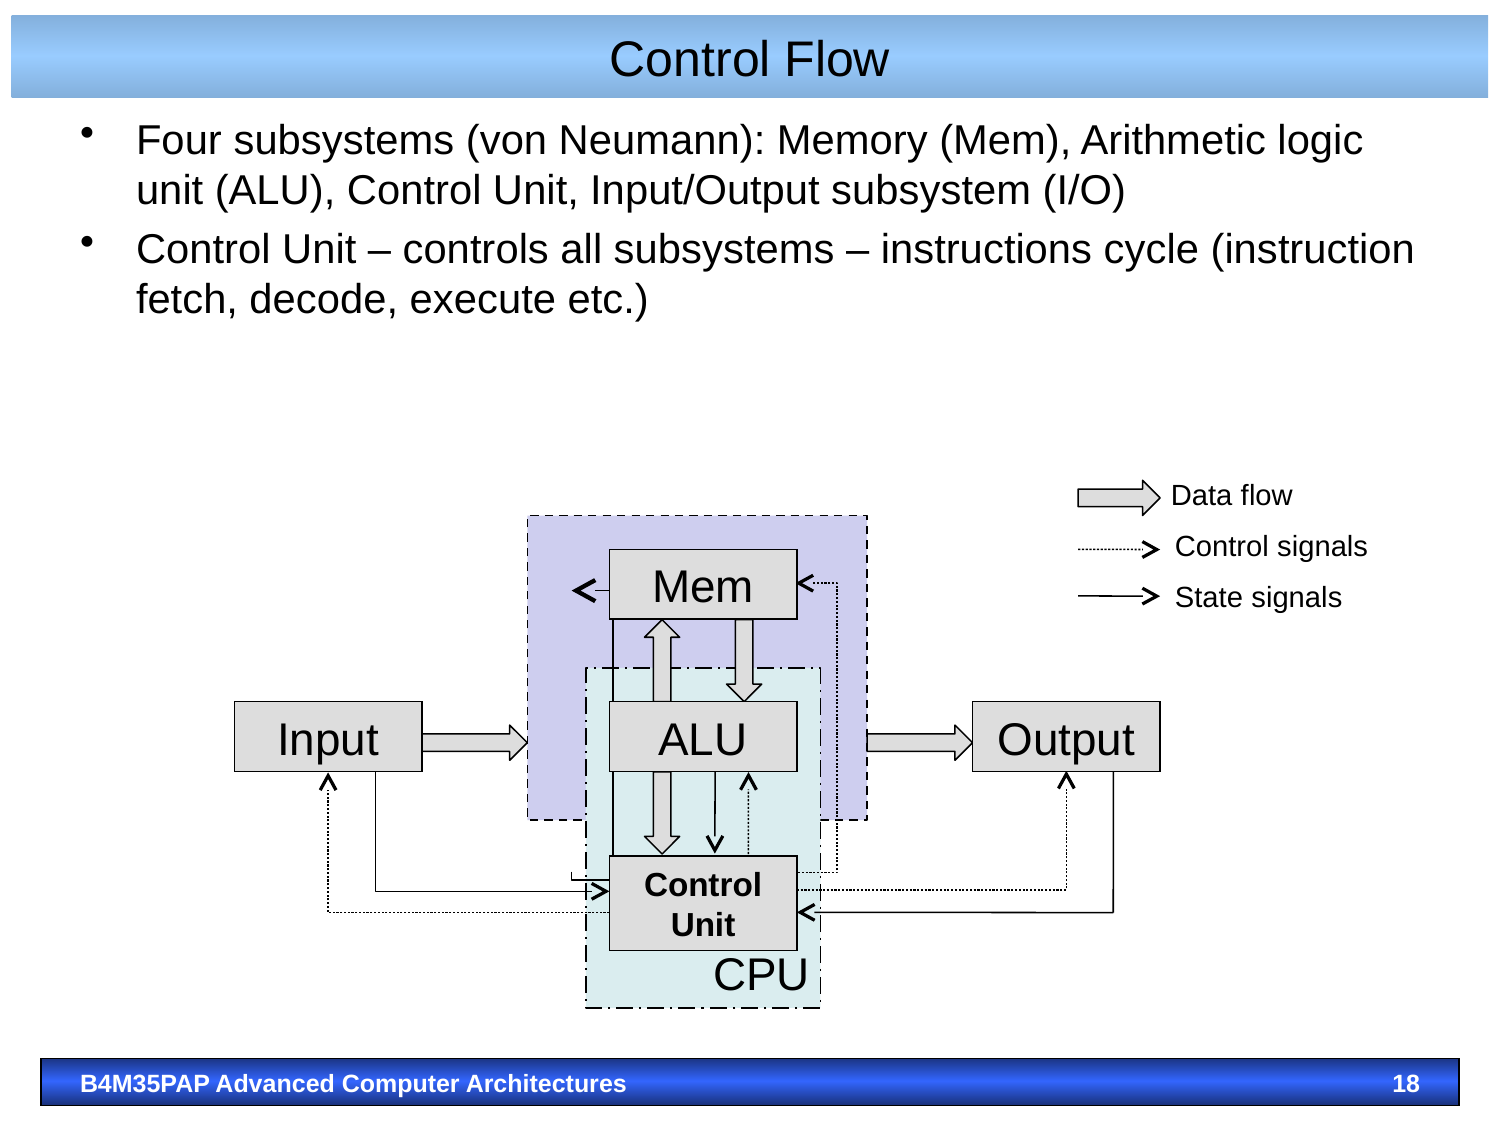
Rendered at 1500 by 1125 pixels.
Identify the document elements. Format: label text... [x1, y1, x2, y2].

text_box [422, 515, 972, 1008]
text_box Input [234, 701, 422, 772]
text_box ALU [609, 701, 797, 772]
text_box Data flow [1156, 468, 1344, 519]
text_box Control Unit [609, 856, 797, 951]
text_box State signals [1160, 571, 1418, 622]
text_box Four subsystems (von Neumann): Memory (Mem), Arithmetic logic unit (ALU), Control Unit, Input/Output subsystem (I/O) Control Unit – controls all subsystems – instructions cycle (instruction fetch, decode, execute etc.) [64, 105, 1436, 1043]
text_box Control signals [1160, 520, 1430, 571]
text_box Mem [609, 549, 797, 620]
text_box Output [972, 701, 1161, 772]
text_box [1078, 480, 1161, 516]
title Control Flow [11, 15, 1489, 98]
text_box CPU [667, 937, 856, 1008]
